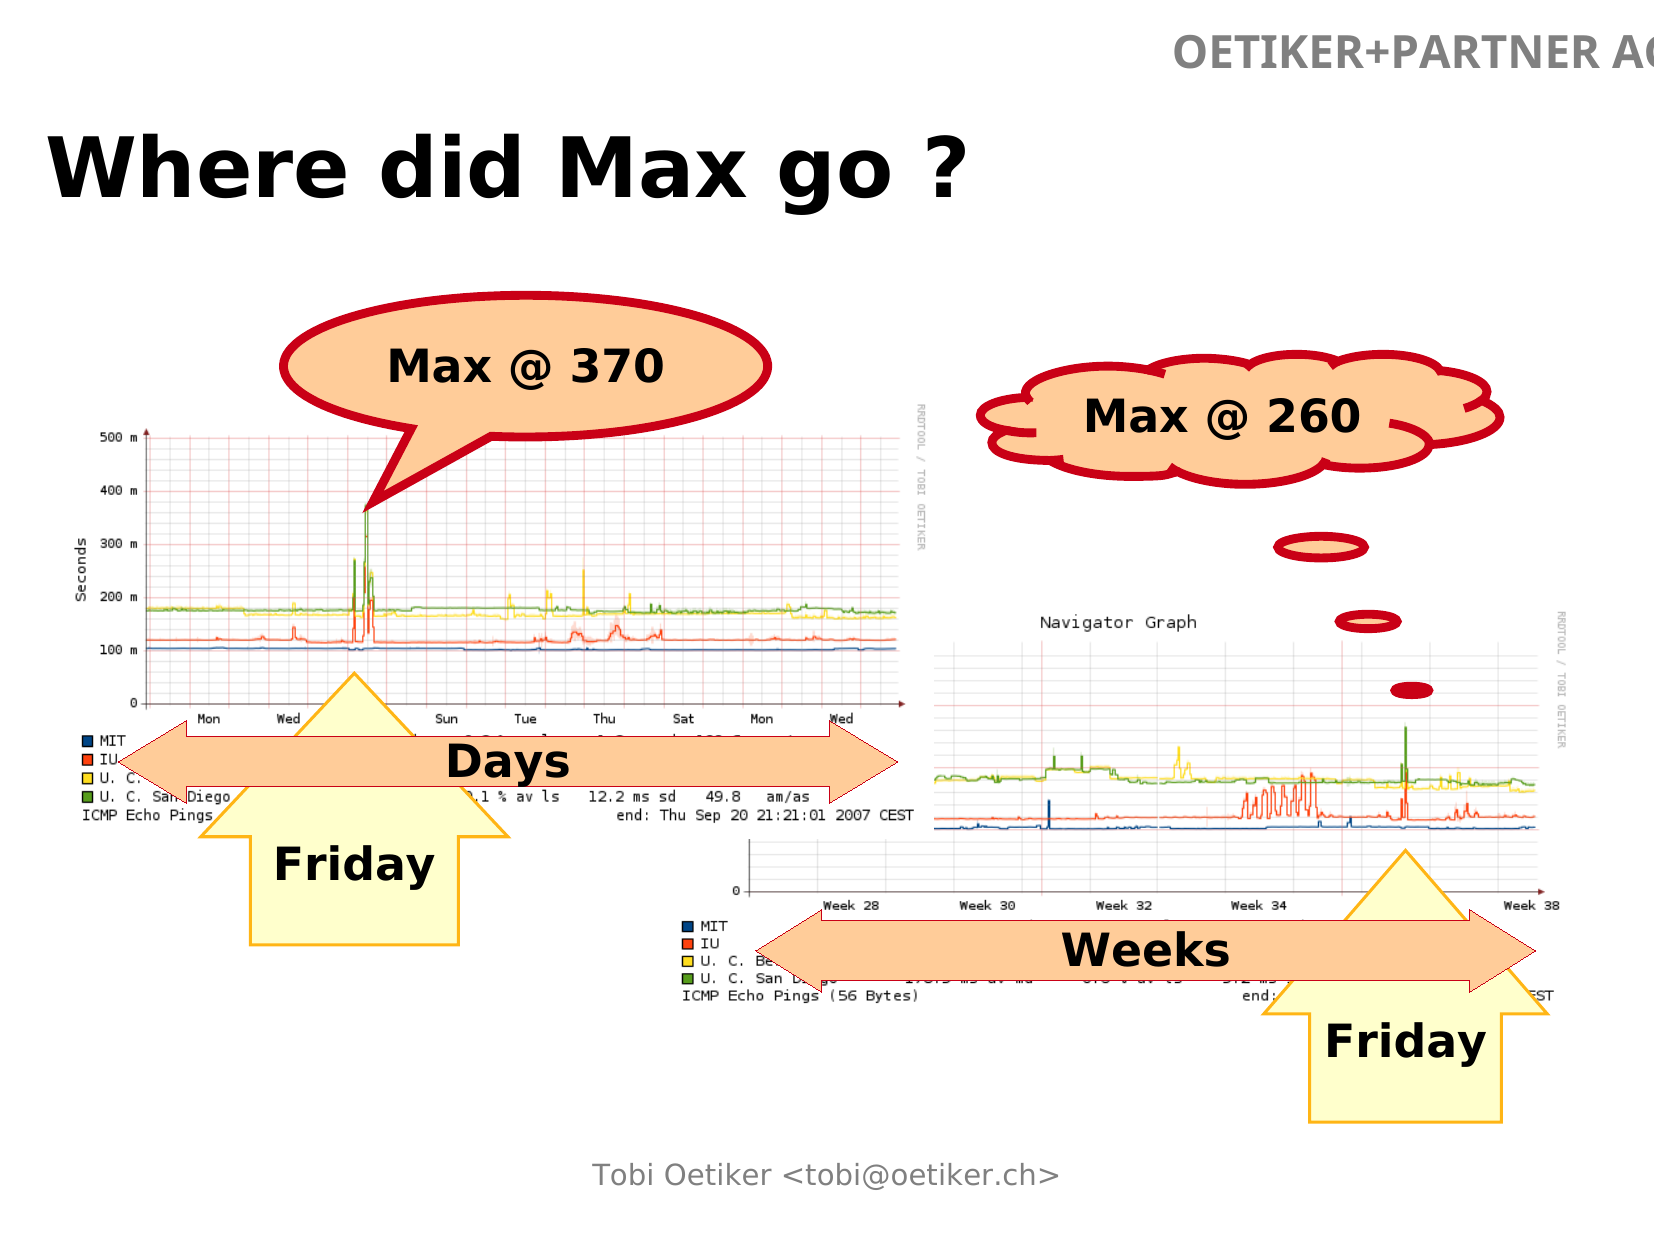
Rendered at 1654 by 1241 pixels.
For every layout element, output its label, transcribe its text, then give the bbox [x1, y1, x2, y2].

title Where did Max go ? [45, 101, 1583, 237]
text_box Max @ 260 [1395, 686, 1429, 695]
text_box Friday [200, 787, 508, 945]
text_box Max @ 260 [1277, 536, 1365, 558]
text_box Friday [1345, 850, 1466, 920]
text_box Max @ 370 [283, 295, 768, 502]
text_box Max @ 260 [1339, 614, 1398, 629]
text_box Weeks [755, 909, 1536, 993]
text_box Days [118, 720, 898, 804]
text_box Max @ 260 [980, 354, 1501, 485]
text_box Friday [295, 673, 414, 736]
picture [62, 394, 1575, 1018]
text_box Friday [1263, 969, 1548, 1123]
